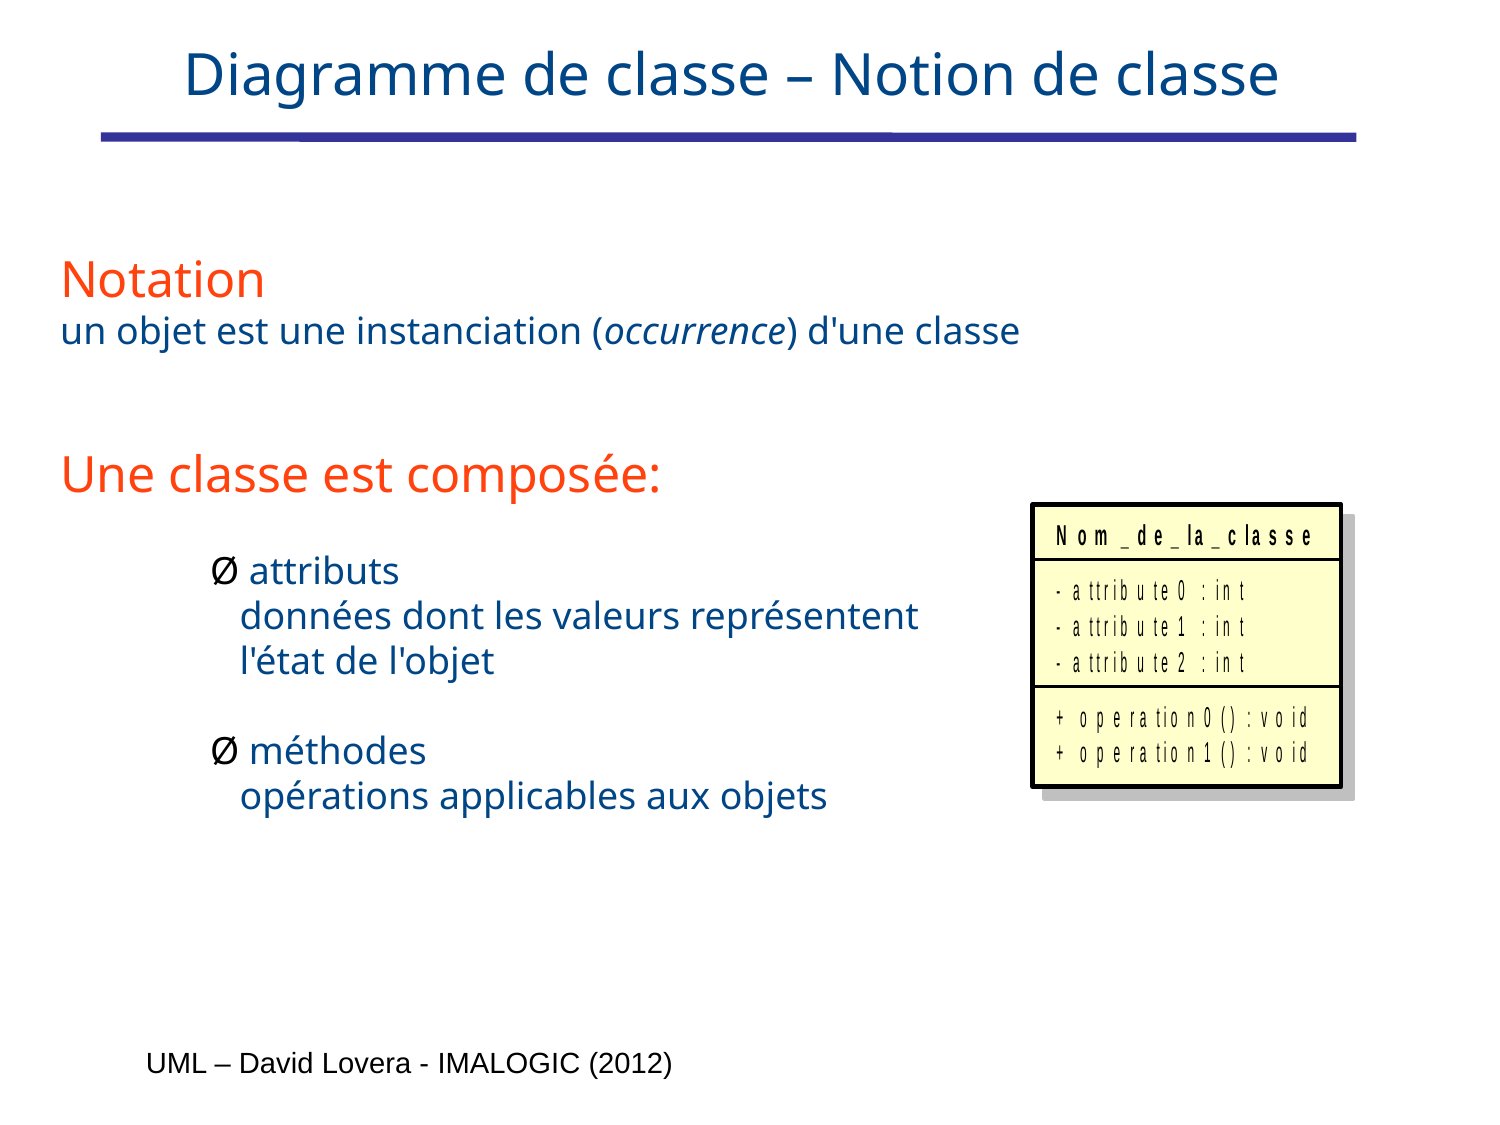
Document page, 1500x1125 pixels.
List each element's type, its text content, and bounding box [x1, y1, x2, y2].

text_box Diagramme de classe – Notion de classe [169, 29, 1296, 115]
picture [1008, 479, 1366, 811]
list UML – David Lovera - IMALOGIC (2012) [75, 1047, 1425, 1087]
text_box Notation un objet est une instanciation (occurrence) d'une classe Une classe est composée: attributs données dont les valeurs représentent l'état de l'objet méthodes opérations applicables aux objets [45, 195, 1439, 825]
